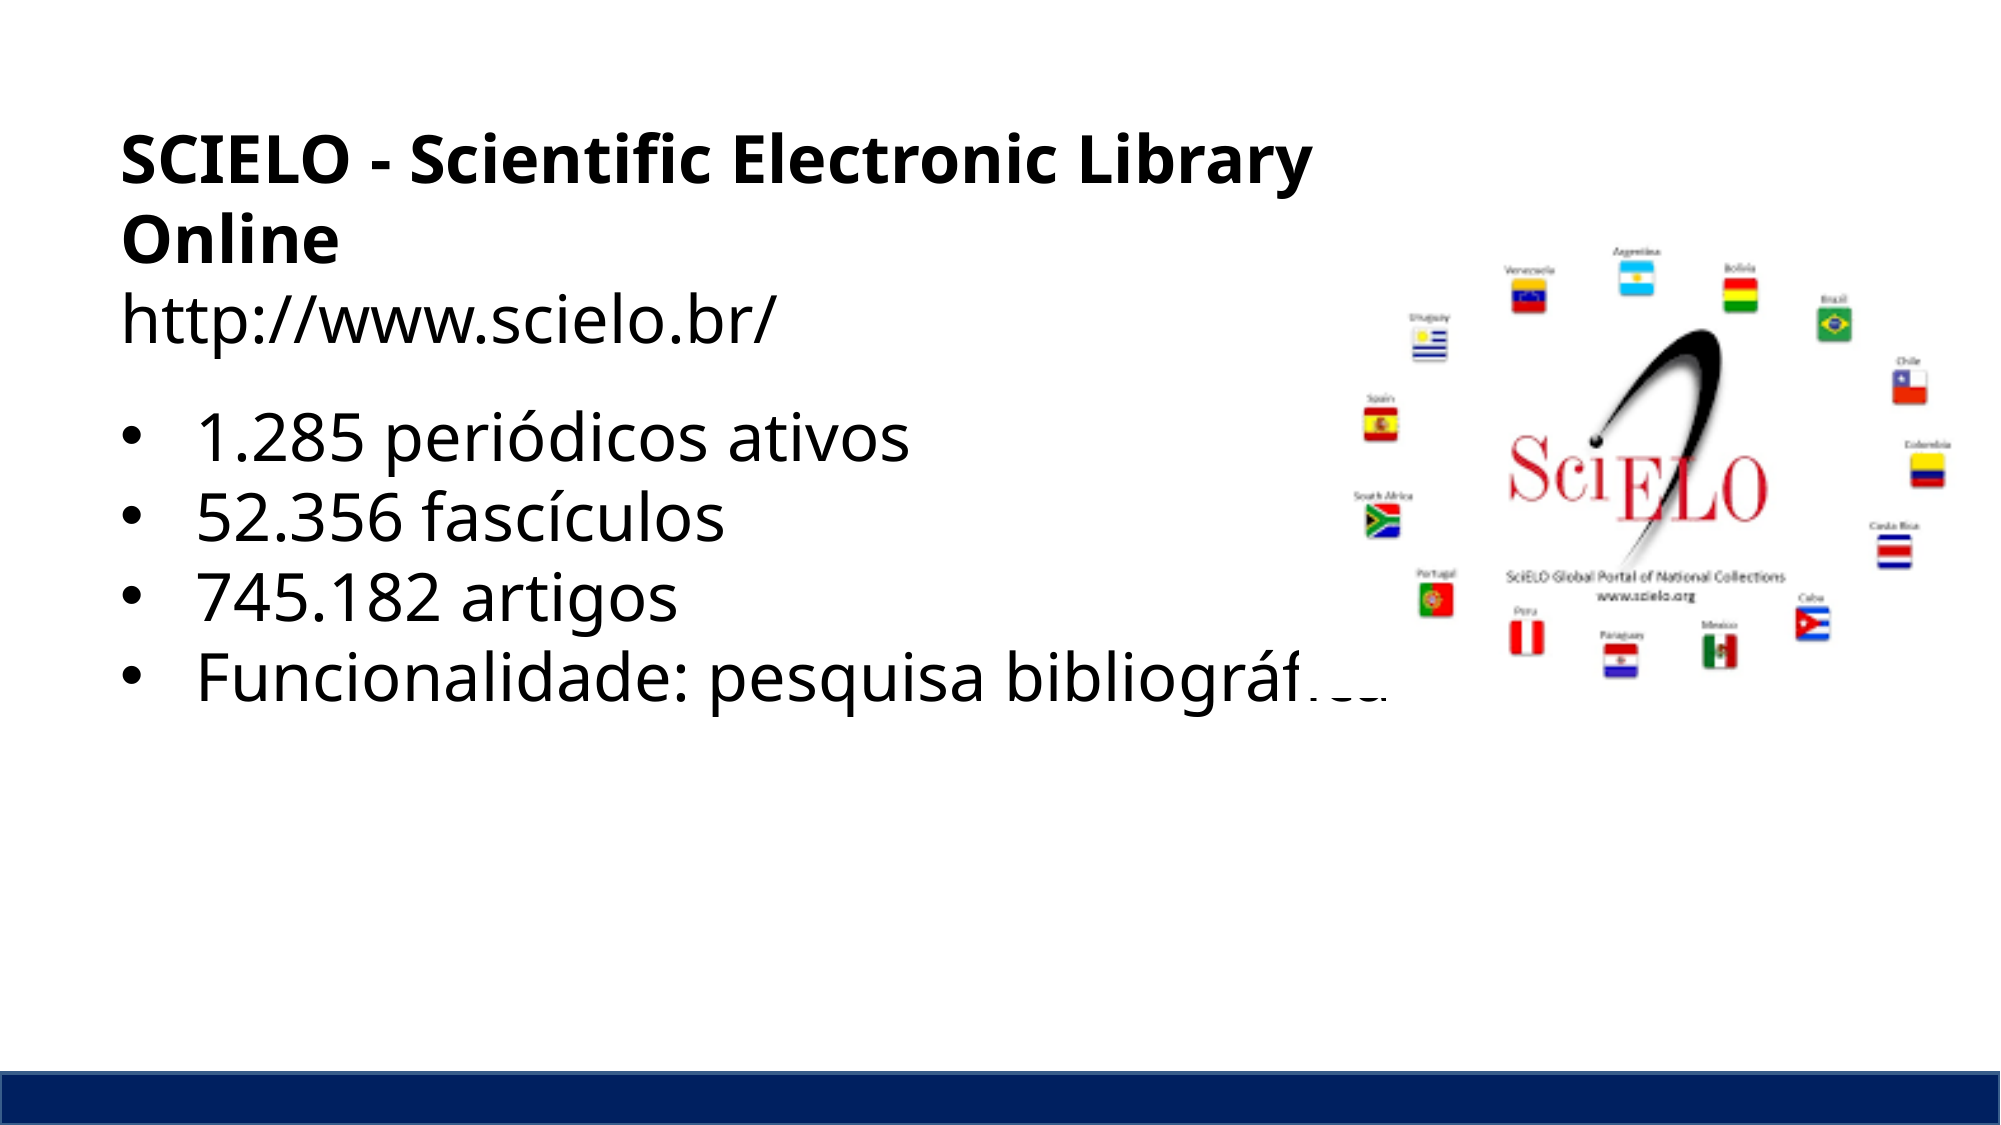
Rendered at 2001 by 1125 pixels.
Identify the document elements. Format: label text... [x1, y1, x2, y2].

text_box [0, 1073, 2000, 1125]
text_box 1.285 periódicos ativos 52.356 fascículos 745.182 artigos Funcionalidade: pesquisa bibliográfica [105, 387, 1948, 726]
text_box SCIELO - Scientific Electronic Library Online http://www.scielo.br/ [105, 109, 1433, 287]
picture [1299, 223, 1982, 698]
